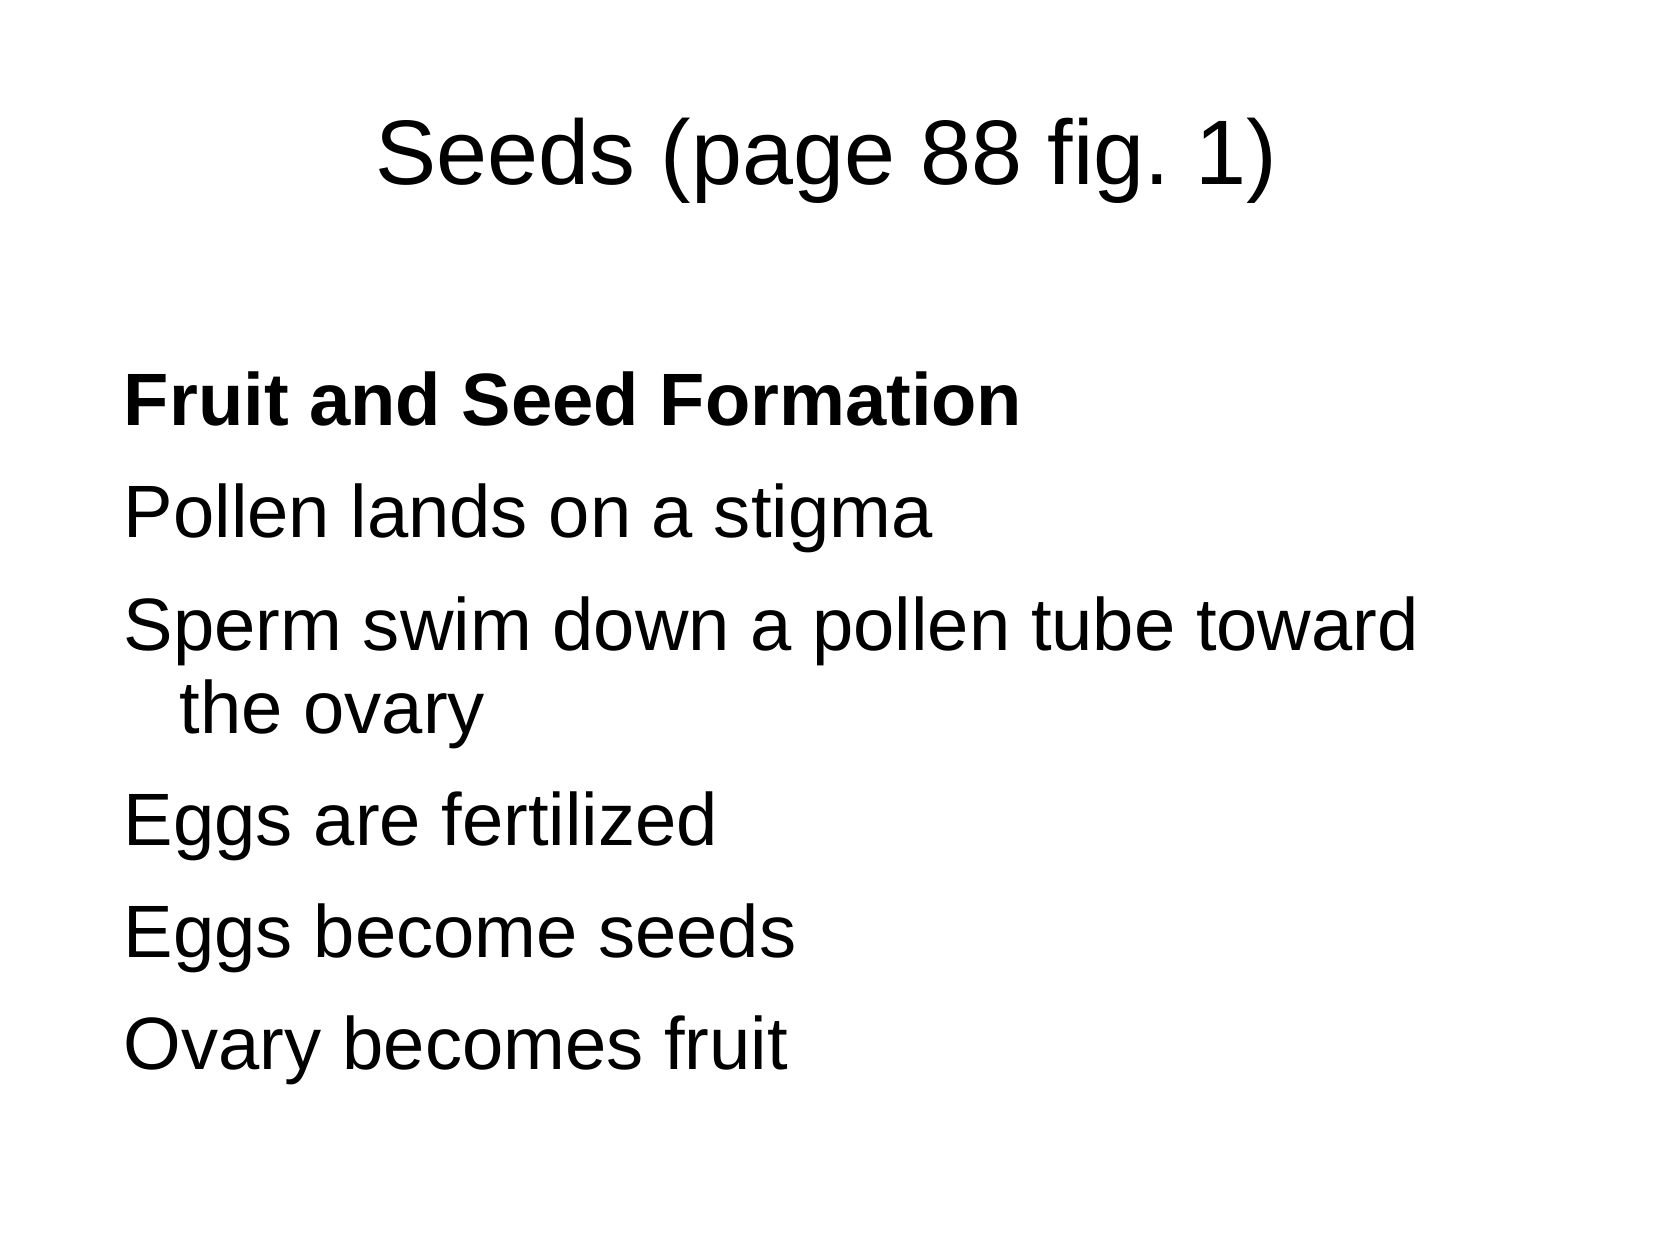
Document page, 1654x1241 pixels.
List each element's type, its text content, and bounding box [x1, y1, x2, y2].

list Fruit and Seed Formation Pollen lands on a stigma Sperm swim down a pollen tube toward the ovary Eggs are fertilized Eggs become seeds Ovary becomes fruit [124, 358, 1530, 1088]
title Seeds (page 88 fig. 1) [82, 49, 1571, 257]
